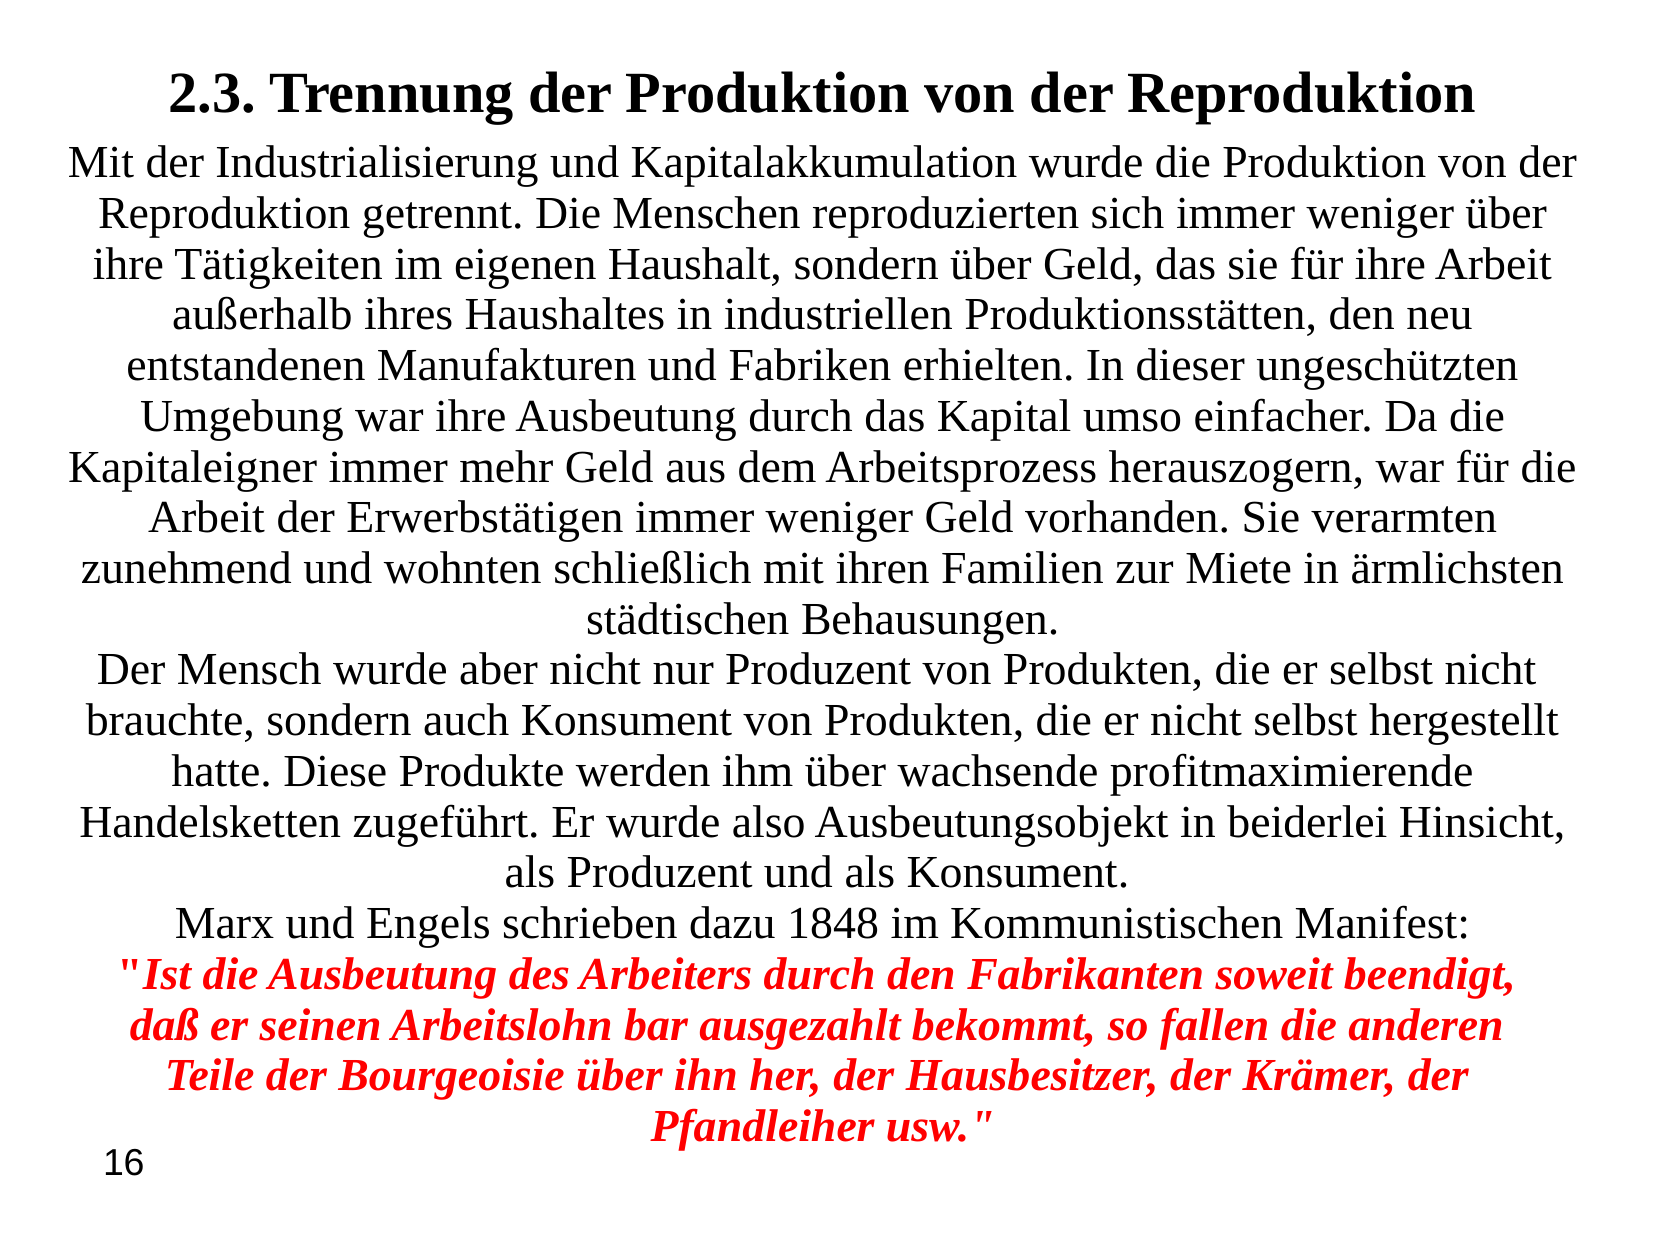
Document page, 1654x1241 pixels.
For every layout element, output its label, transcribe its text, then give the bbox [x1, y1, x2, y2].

text_box 2.3. Trennung der Produktion von der Reproduktion Mit der Industrialisierung und Kapitalakkumulation wurde die Produktion von der Reproduktion getrennt. Die Menschen reproduzierten sich immer weniger über ihre Tätigkeiten im eigenen Haushalt, sondern über Geld, das sie für ihre Arbeit außerhalb ihres Haushaltes in industriellen Produktionsstätten, den neu entstandenen Manufakturen und Fabriken erhielten. In dieser ungeschützten Umgebung war ihre Ausbeutung durch das Kapital umso einfacher. Da die Kapitaleigner immer mehr Geld aus dem Arbeitsprozess herauszogern, war für die Arbeit der Erwerbstätigen immer weniger Geld vorhanden. Sie verarmten zunehmend und wohnten schließlich mit ihren Familien zur Miete in ärmlichsten städtischen Behausungen. Der Mensch wurde aber nicht nur Produzent von Produkten, die er selbst nicht brauchte, sondern auch Konsument von Produkten, die er nicht selbst hergestellt hatte. Diese Produkte werden ihm über wachsende profitmaximierende Handelsketten zugeführt. Er wurde also Ausbeutungsobjekt in beiderlei Hinsicht, als Produzent und als Konsument. Marx und Engels schrieben dazu 1848 im Kommunistischen Manifest: "Ist die Ausbeutung des Arbeiters durch den Fabrikanten soweit beendigt, daß er seinen Arbeitslohn bar ausgezahlt bekommt, so fallen die anderen Teile der Bourgeoisie über ihn her, der Hausbesitzer, der Krämer, der Pfandleiher usw." [53, 53, 1595, 1159]
text_box <Nummer> [88, 1133, 181, 1191]
